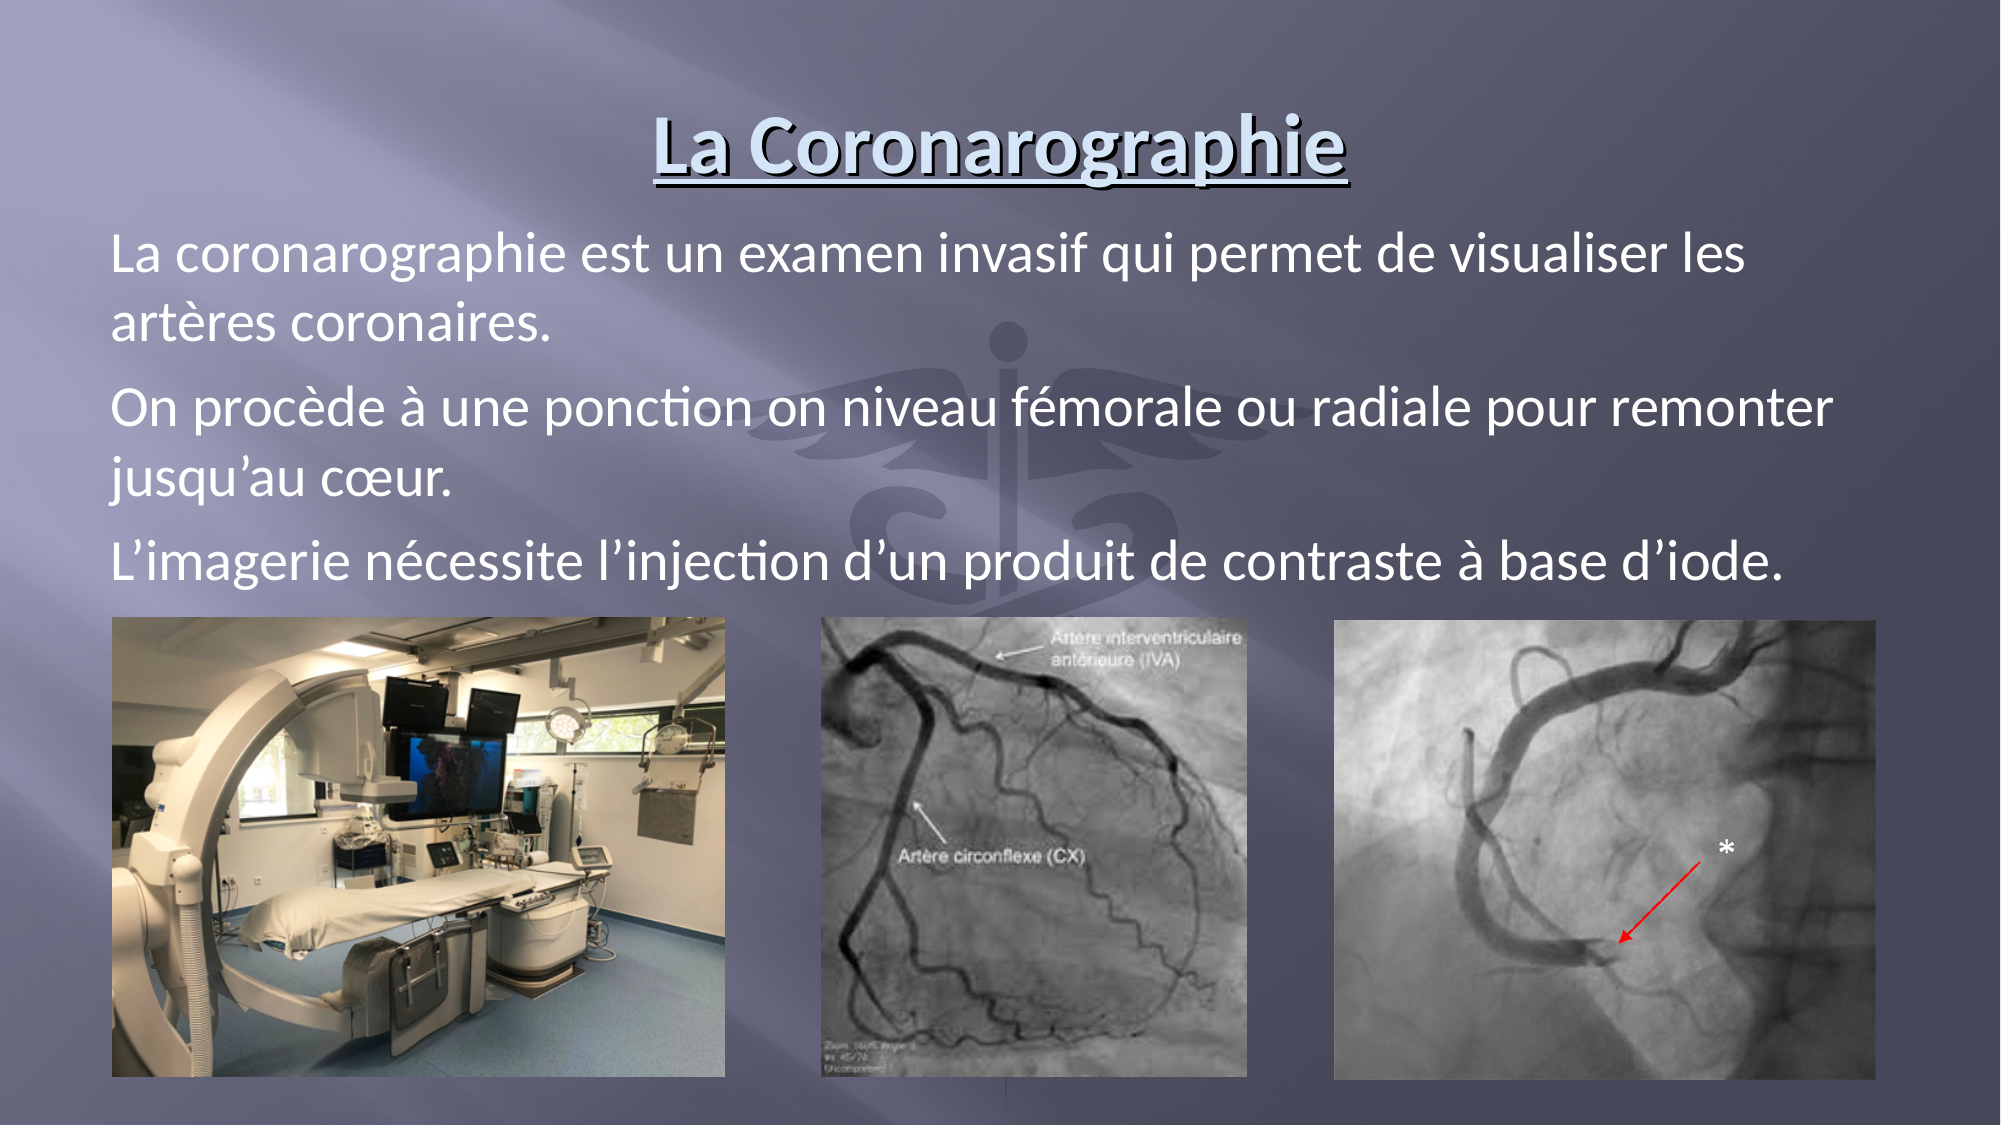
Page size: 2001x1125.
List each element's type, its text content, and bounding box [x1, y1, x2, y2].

list La coronarographie est un examen invasif qui permet de visualiser les artères coronaires. On procède à une ponction on niveau fémorale ou radiale pour remonter jusqu’au cœur. L’imagerie nécessite l’injection d’un produit de contraste à base d’iode. [95, 206, 1896, 1029]
title La Coronarographie [99, 45, 1900, 233]
picture [1334, 620, 1876, 1080]
picture [112, 617, 725, 1077]
picture [821, 617, 1247, 1077]
